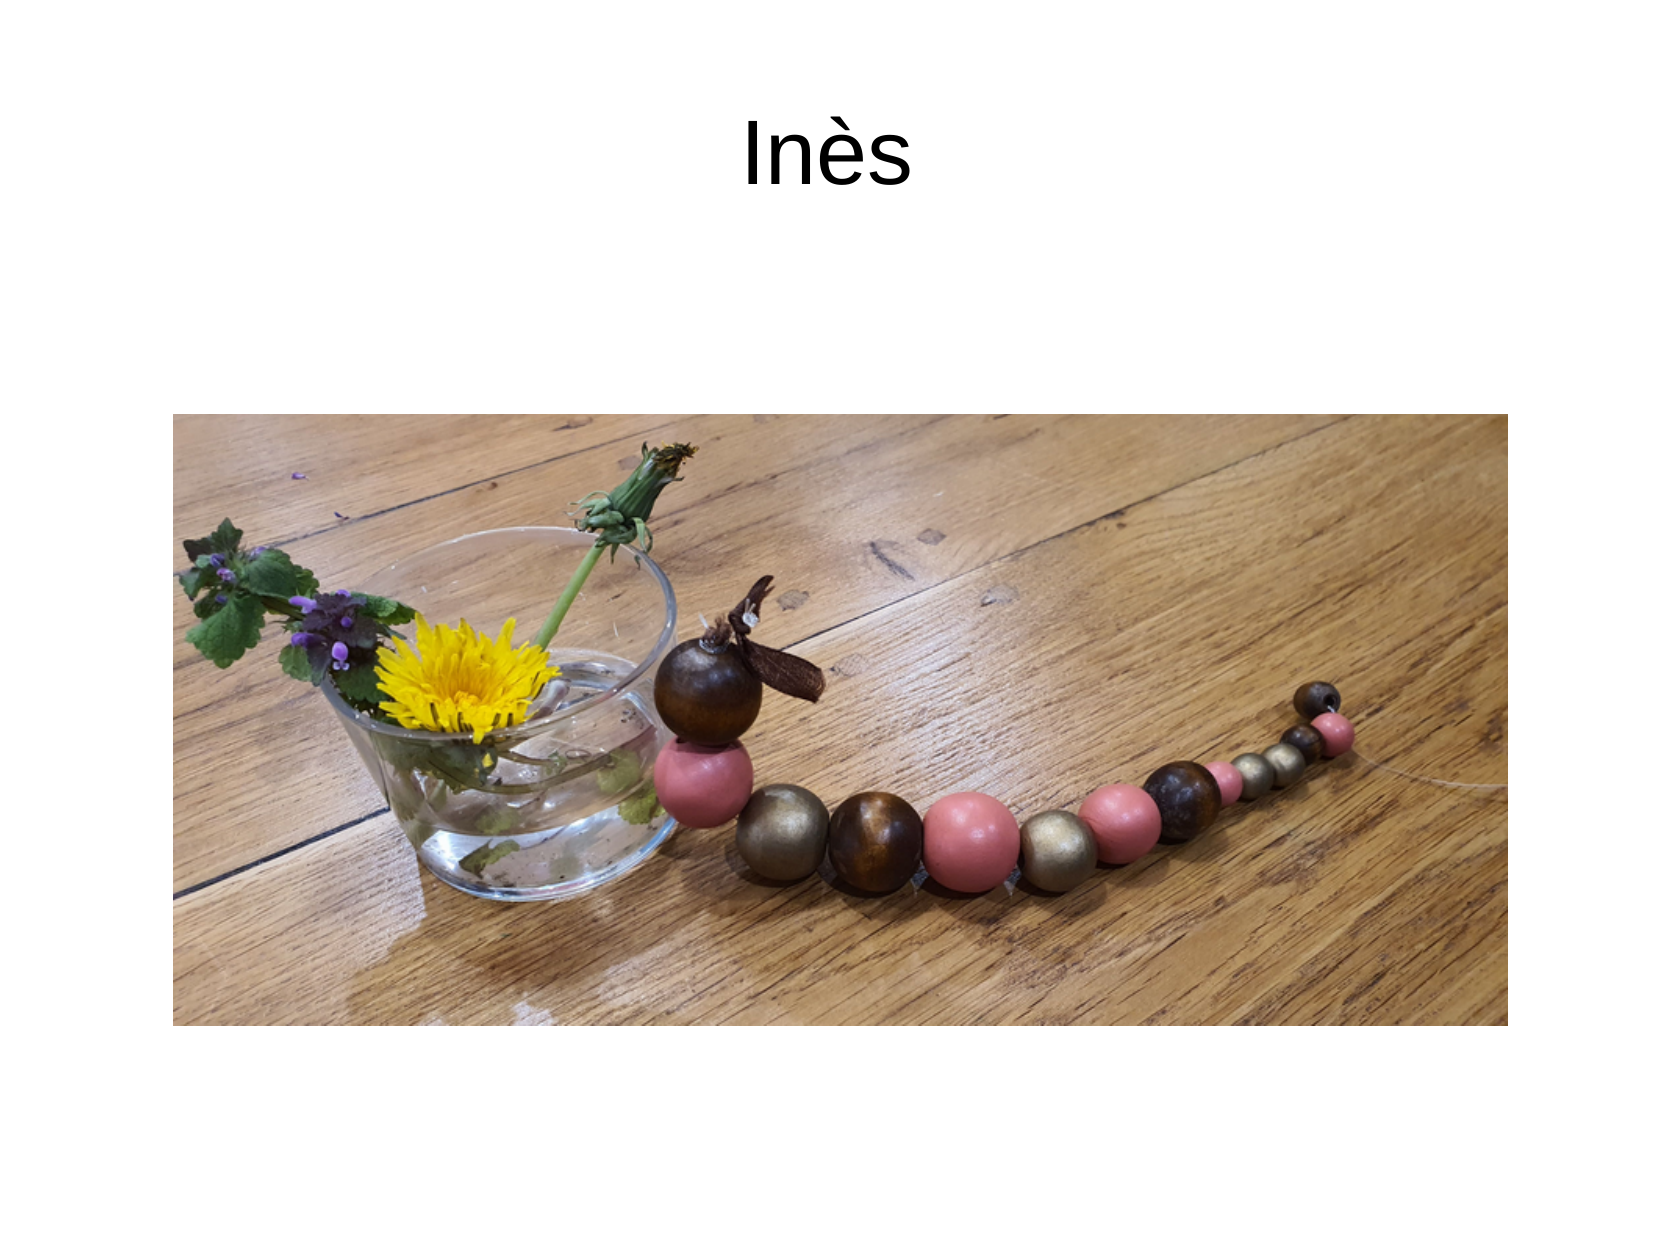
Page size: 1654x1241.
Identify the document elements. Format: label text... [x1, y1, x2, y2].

title Inès [82, 49, 1571, 257]
picture [173, 414, 1508, 1026]
